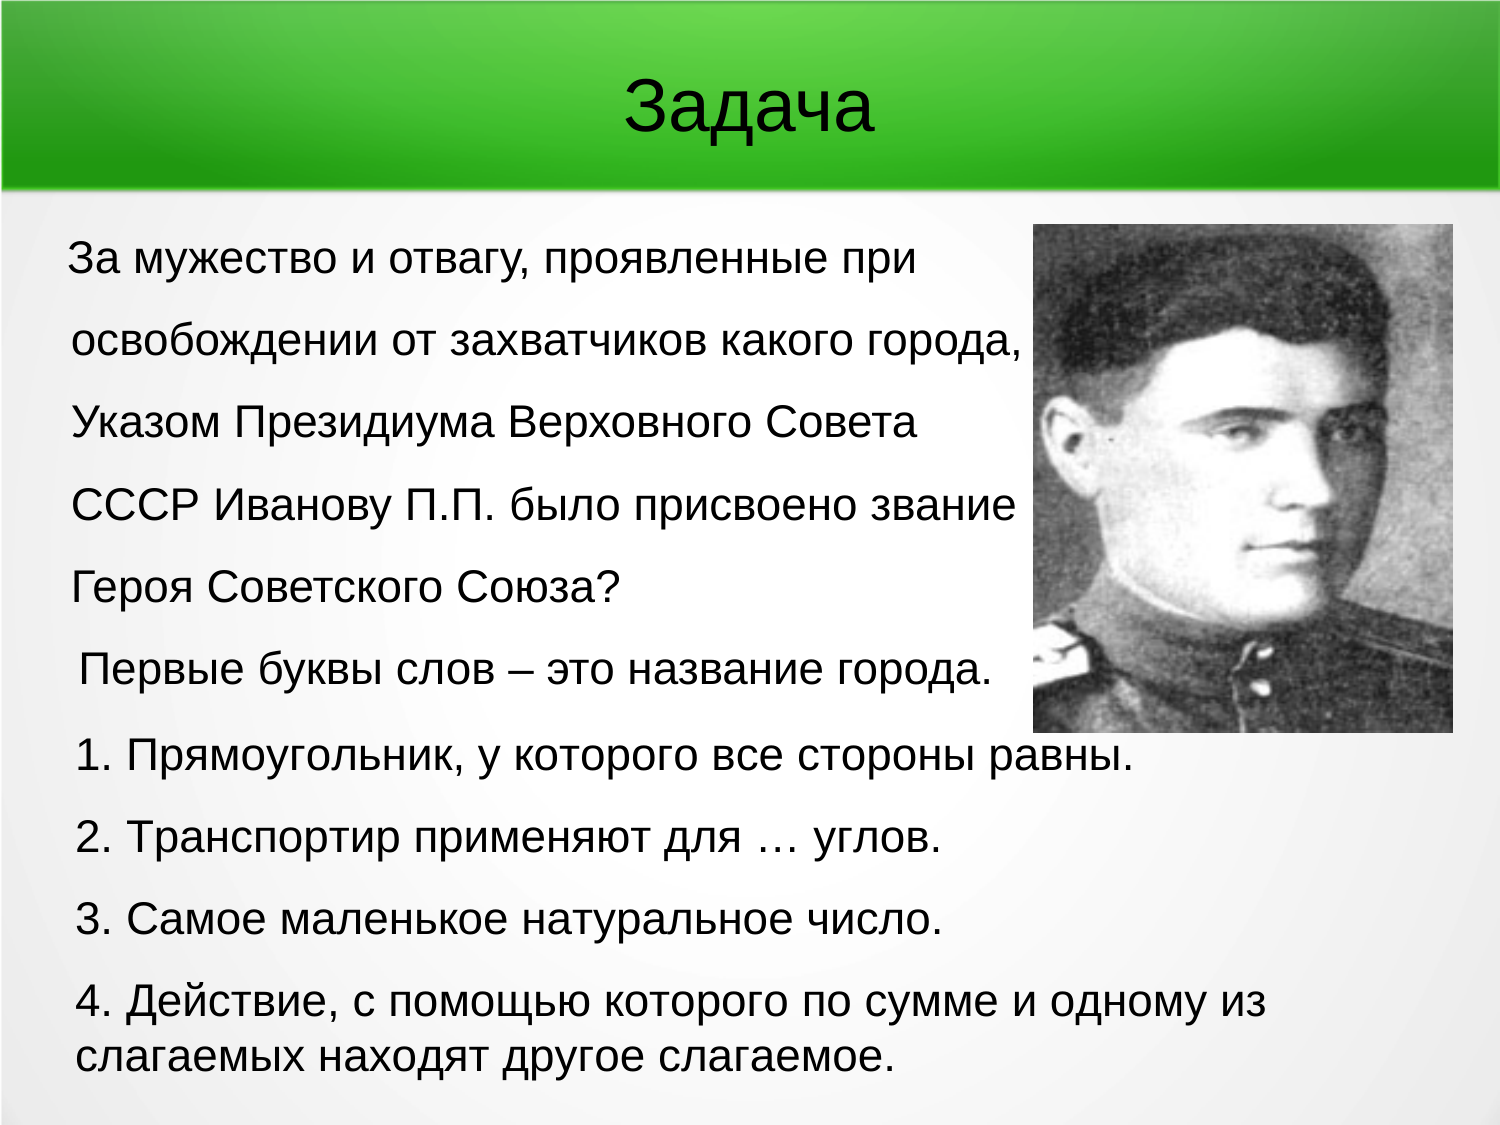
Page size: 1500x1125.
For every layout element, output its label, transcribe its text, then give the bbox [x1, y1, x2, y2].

picture [0, 0, 1500, 1125]
list За мужество и отвагу, проявленные при освобождении от захватчиков какого города, Указом Президиума Верховного Совета СССР Иванову П.П. было присвоено звание Героя Советского Союза? Первые буквы слов – это название города. [14, 195, 1043, 881]
title Задача [75, 34, 1424, 179]
text_box 1. Прямоугольник, у которого все стороны равны. 2. Транспортир применяют для … углов. 3. Самое маленькое натуральное число. 4. Действие, с помощью которого по сумме и одному из слагаемых находят другое слагаемое. [75, 720, 1424, 1081]
